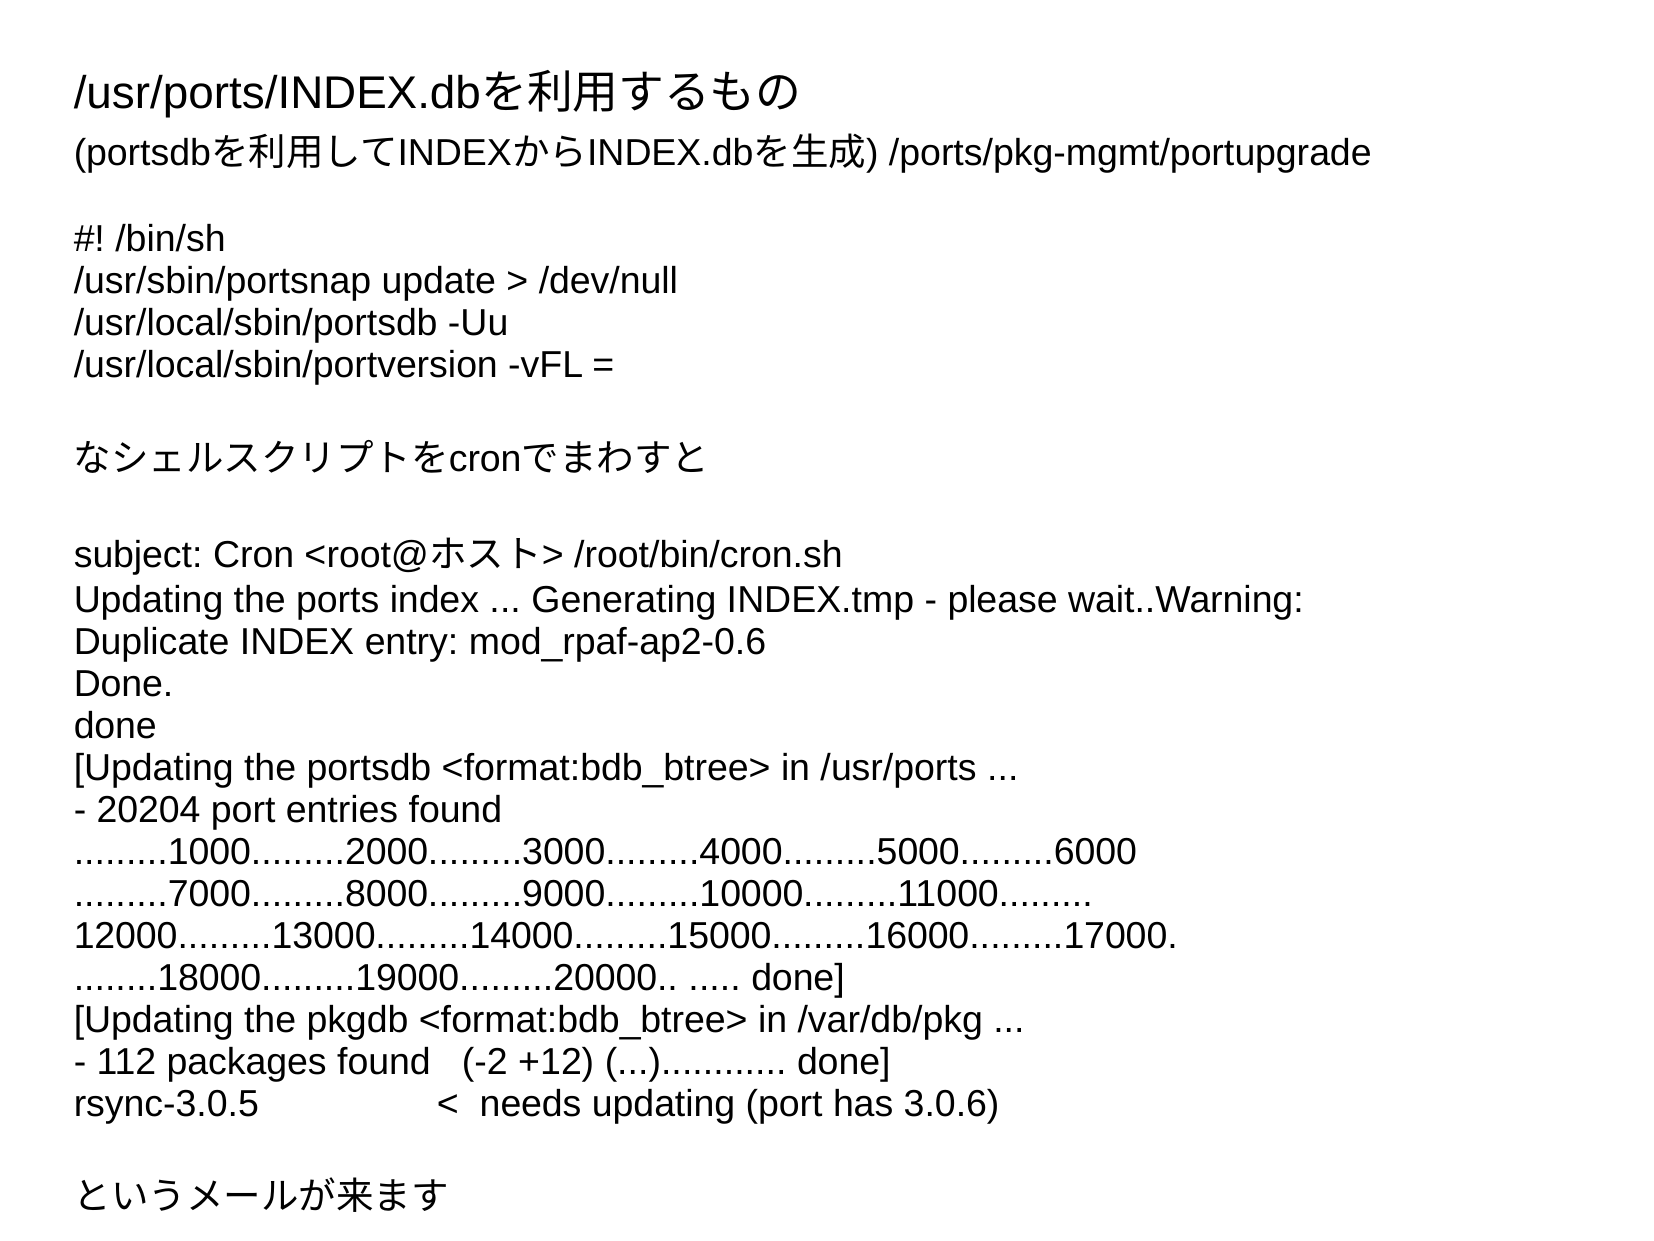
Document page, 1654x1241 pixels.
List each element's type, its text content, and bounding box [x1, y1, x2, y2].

text_box /usr/ports/INDEX.dbを利用するもの (portsdbを利用してINDEXからINDEX.dbを生成) /ports/pkg-mgmt/portupgrade #! /bin/sh /usr/sbin/portsnap update > /dev/null /usr/local/sbin/portsdb -Uu /usr/local/sbin/portversion -vFL = なシェルスクリプトをcronでまわすと subject: Cron <root@ホスト> /root/bin/cron.sh Updating the ports index ... Generating INDEX.tmp - please wait..Warning: Duplicate INDEX entry: mod_rpaf-ap2-0.6 Done. done [Updating the portsdb <format:bdb_btree> in /usr/ports ... - 20204 port entries found .........1000.........2000.........3000.........4000.........5000.........6000 .........7000.........8000.........9000.........10000.........11000......... 12000.........13000.........14000.........15000.........16000.........17000. ........18000.........19000.........20000.. ..... done] [Updating the pkgdb <format:bdb_btree> in /var/db/pkg ... - 112 packages found (-2 +12) (...)............ done] rsync-3.0.5 < needs updating (port has 3.0.6) というメールが来ます [59, 48, 1447, 1152]
